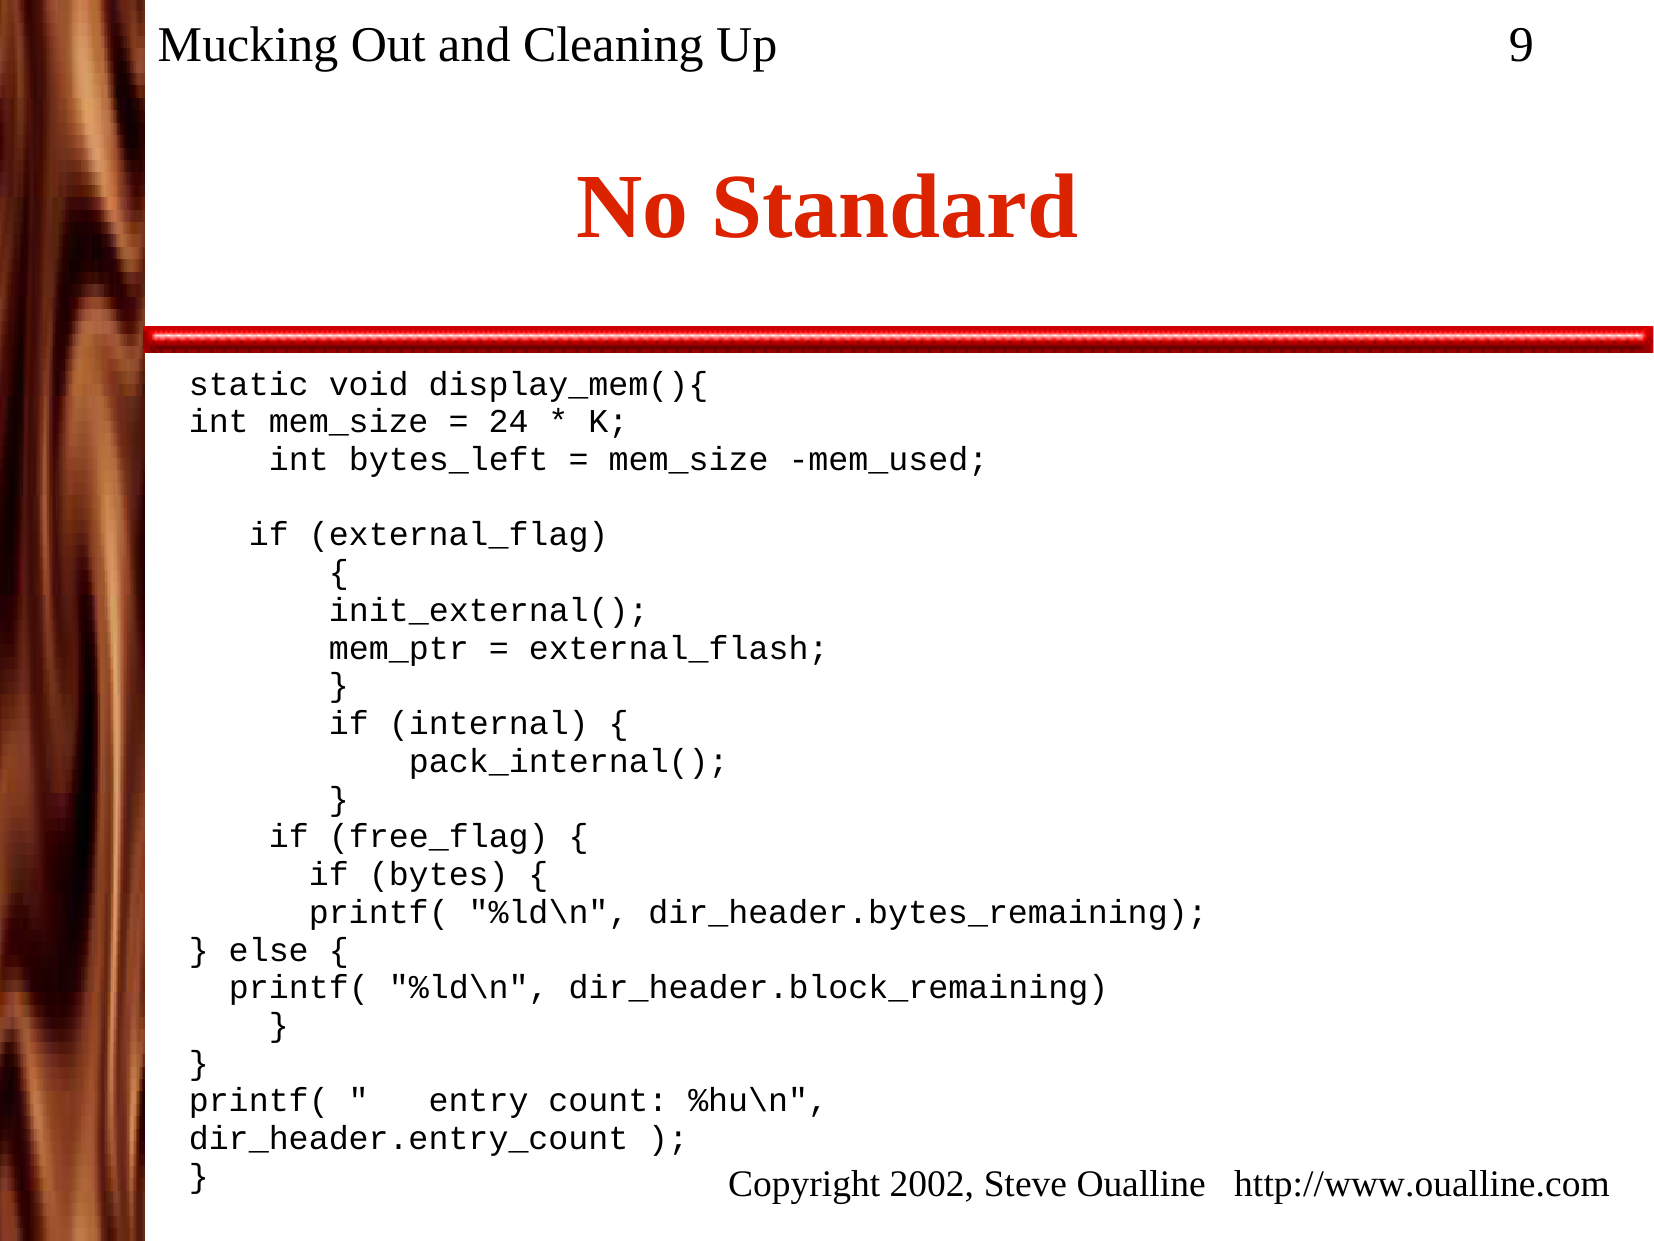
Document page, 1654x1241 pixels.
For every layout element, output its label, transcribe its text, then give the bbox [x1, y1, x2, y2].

text_box static void display_mem(){ int mem_size = 24 * K; int bytes_left = mem_size -mem_used; if (external_flag) { init_external(); mem_ptr = external_flash; } if (internal) { pack_internal(); } if (free_flag) { if (bytes) { printf( "%ld\n", dir_header.bytes_remaining); } else { printf( "%ld\n", dir_header.block_remaining) } } printf( " entry count: %hu\n", dir_header.entry_count ); } [188, 367, 1347, 1236]
picture [0, 0, 1654, 1241]
title No Standard [121, 102, 1534, 310]
